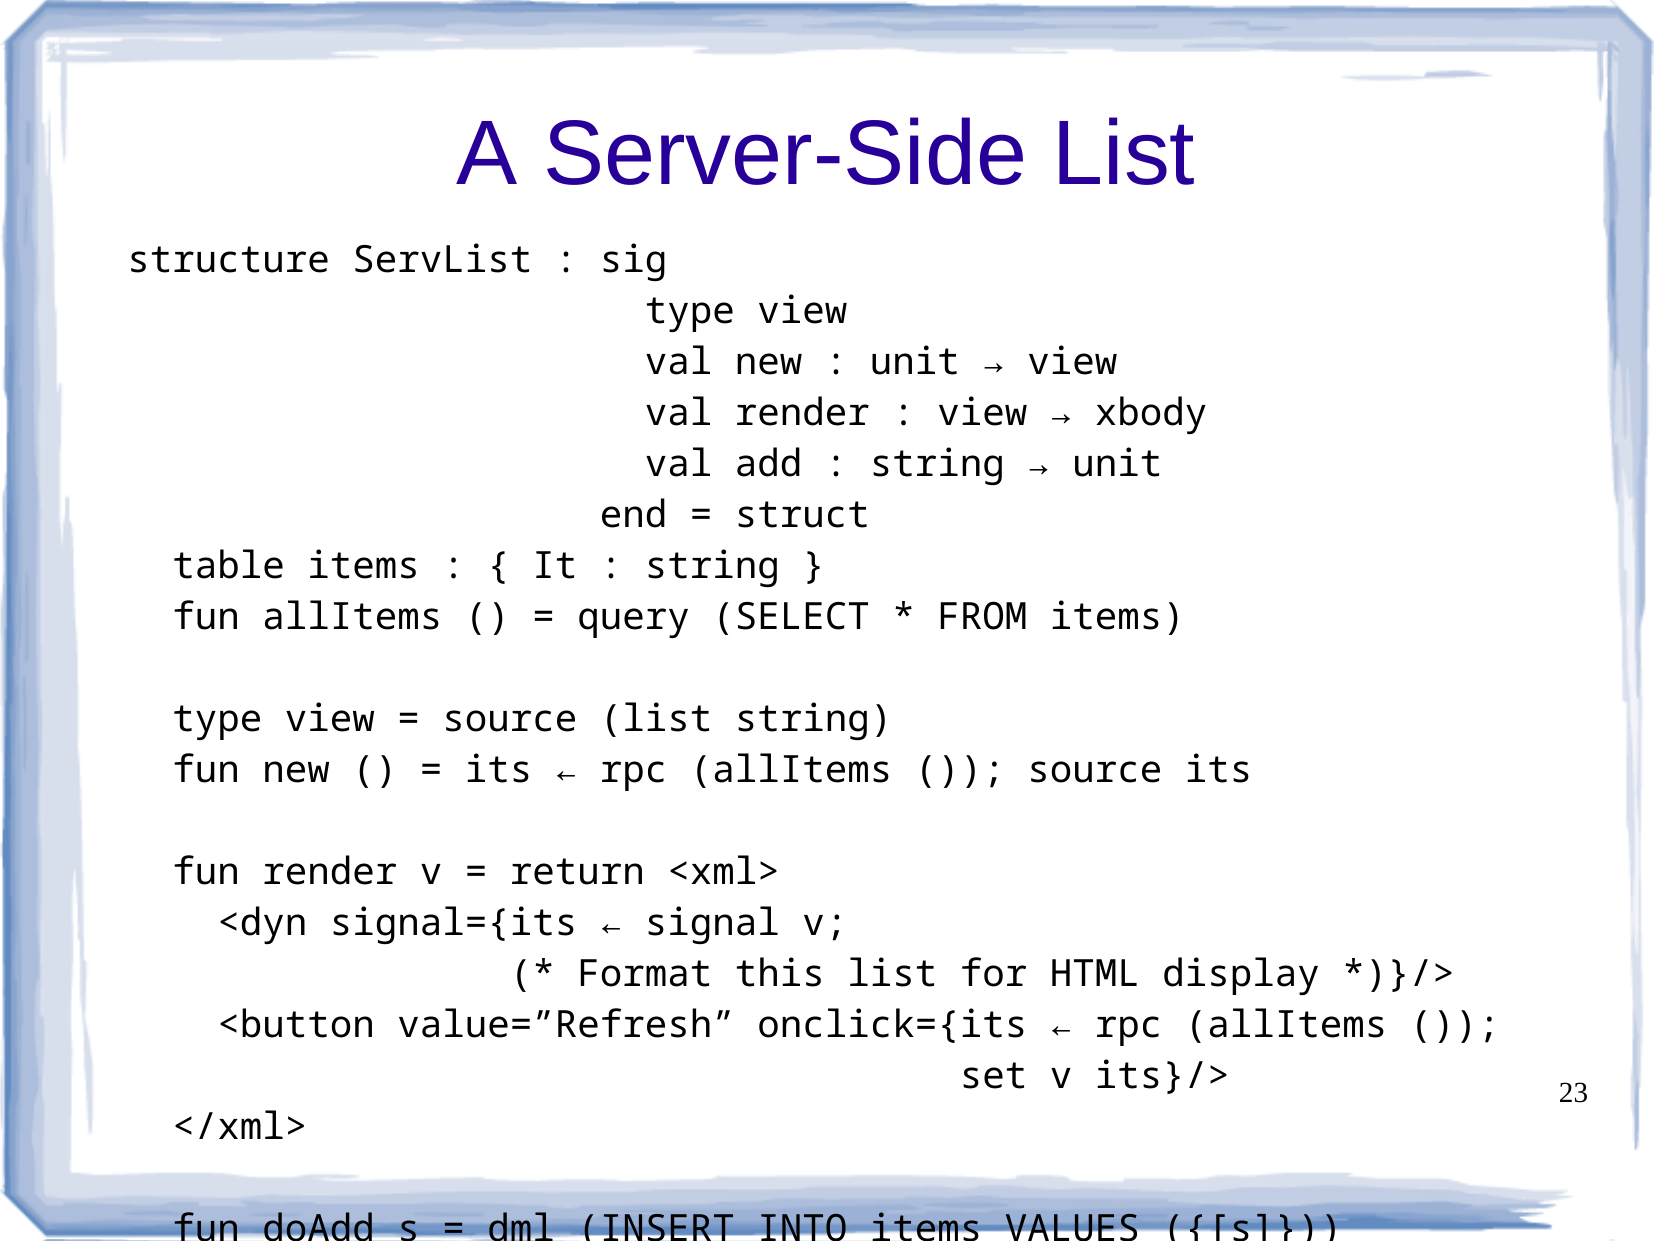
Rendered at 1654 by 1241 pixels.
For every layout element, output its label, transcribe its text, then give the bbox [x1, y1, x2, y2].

picture [268, 1223, 278, 1239]
picture [696, 1217, 705, 1227]
title A Server-Side List [82, 56, 1571, 250]
picture [223, 1223, 233, 1241]
picture [696, 1230, 706, 1241]
picture [358, 1223, 368, 1239]
picture [829, 1217, 841, 1238]
picture [315, 1219, 322, 1230]
picture [311, 1233, 325, 1241]
picture [1031, 1233, 1045, 1241]
picture [785, 1220, 795, 1241]
picture [942, 1223, 947, 1241]
picture [628, 1220, 638, 1241]
picture [522, 1224, 527, 1241]
picture [514, 1223, 519, 1241]
text_box structure ServList : sig type view val new : unit → view val render : view → xbody val add : string → unit end = struct table items : { It : string } fun allItems () = query (SELECT * FROM items) type view = source (list string) fun new () = its ← rpc (allItems ()); source its fun render v = return <xml> <dyn signal={its ← signal v; (* Format this list for HTML display *)}/> <button value=”Refresh” onclick={its ← rpc (allItems ()); set v its}/> </xml> fun doAdd s = dml (INSERT INTO items VALUES ({[s]})) fun add s = rpc (doAdd s) end [112, 225, 1576, 1198]
picture [0, 0, 1654, 1241]
picture [289, 1223, 301, 1239]
picture [335, 1223, 345, 1239]
picture [493, 1223, 503, 1239]
picture [950, 1224, 955, 1241]
picture [1035, 1219, 1042, 1230]
picture [920, 1223, 931, 1229]
